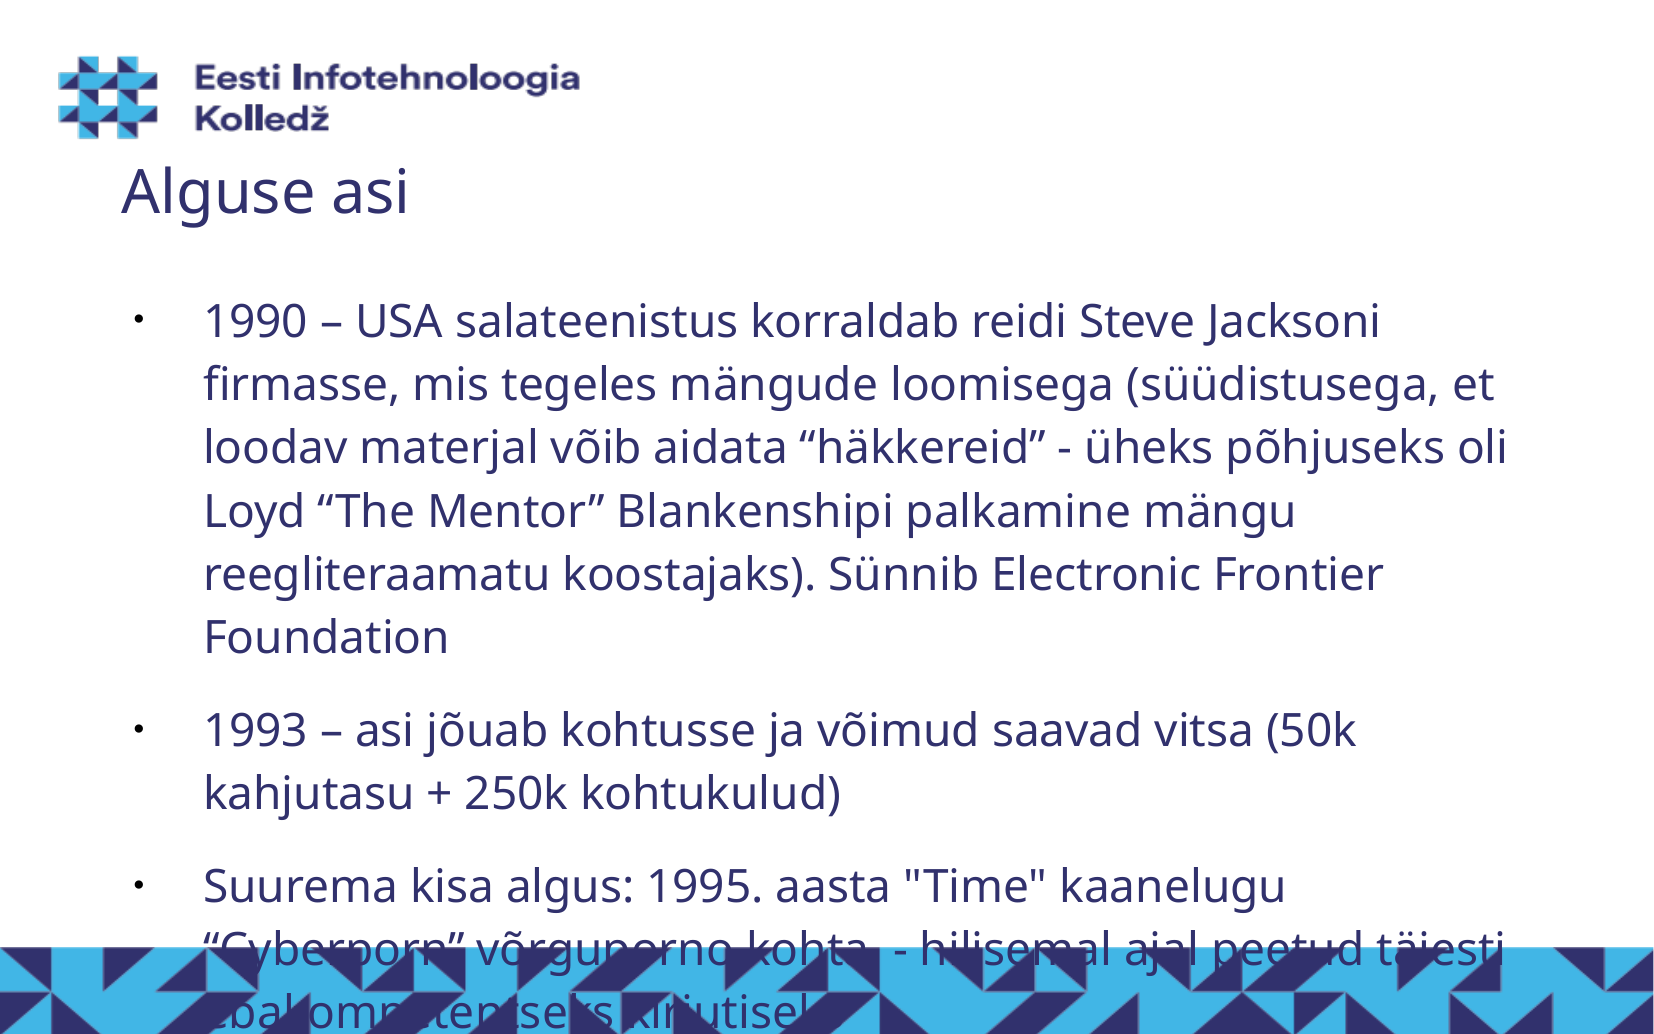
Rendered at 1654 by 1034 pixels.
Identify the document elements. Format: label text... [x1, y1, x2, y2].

title Alguse asi [121, 86, 1534, 287]
list 1990 – USA salateenistus korraldab reidi Steve Jacksoni firmasse, mis tegeles mängude loomisega (süüdistusega, et loodav materjal võib aidata “häkkereid” - üheks põhjuseks oli Loyd “The Mentor” Blankenshipi palkamine mängu reegliteraamatu koostajaks). Sünnib Electronic Frontier Foundation 1993 – asi jõuab kohtusse ja võimud saavad vitsa (50k kahjutasu + 250k kohtukulud) Suurema kisa algus: 1995. aasta "Time" kaanelugu “Cyberporn” võrguporno kohta - hilisemal ajal peetud täiesti ebakompetentseks kirjutiseks [121, 287, 1534, 945]
